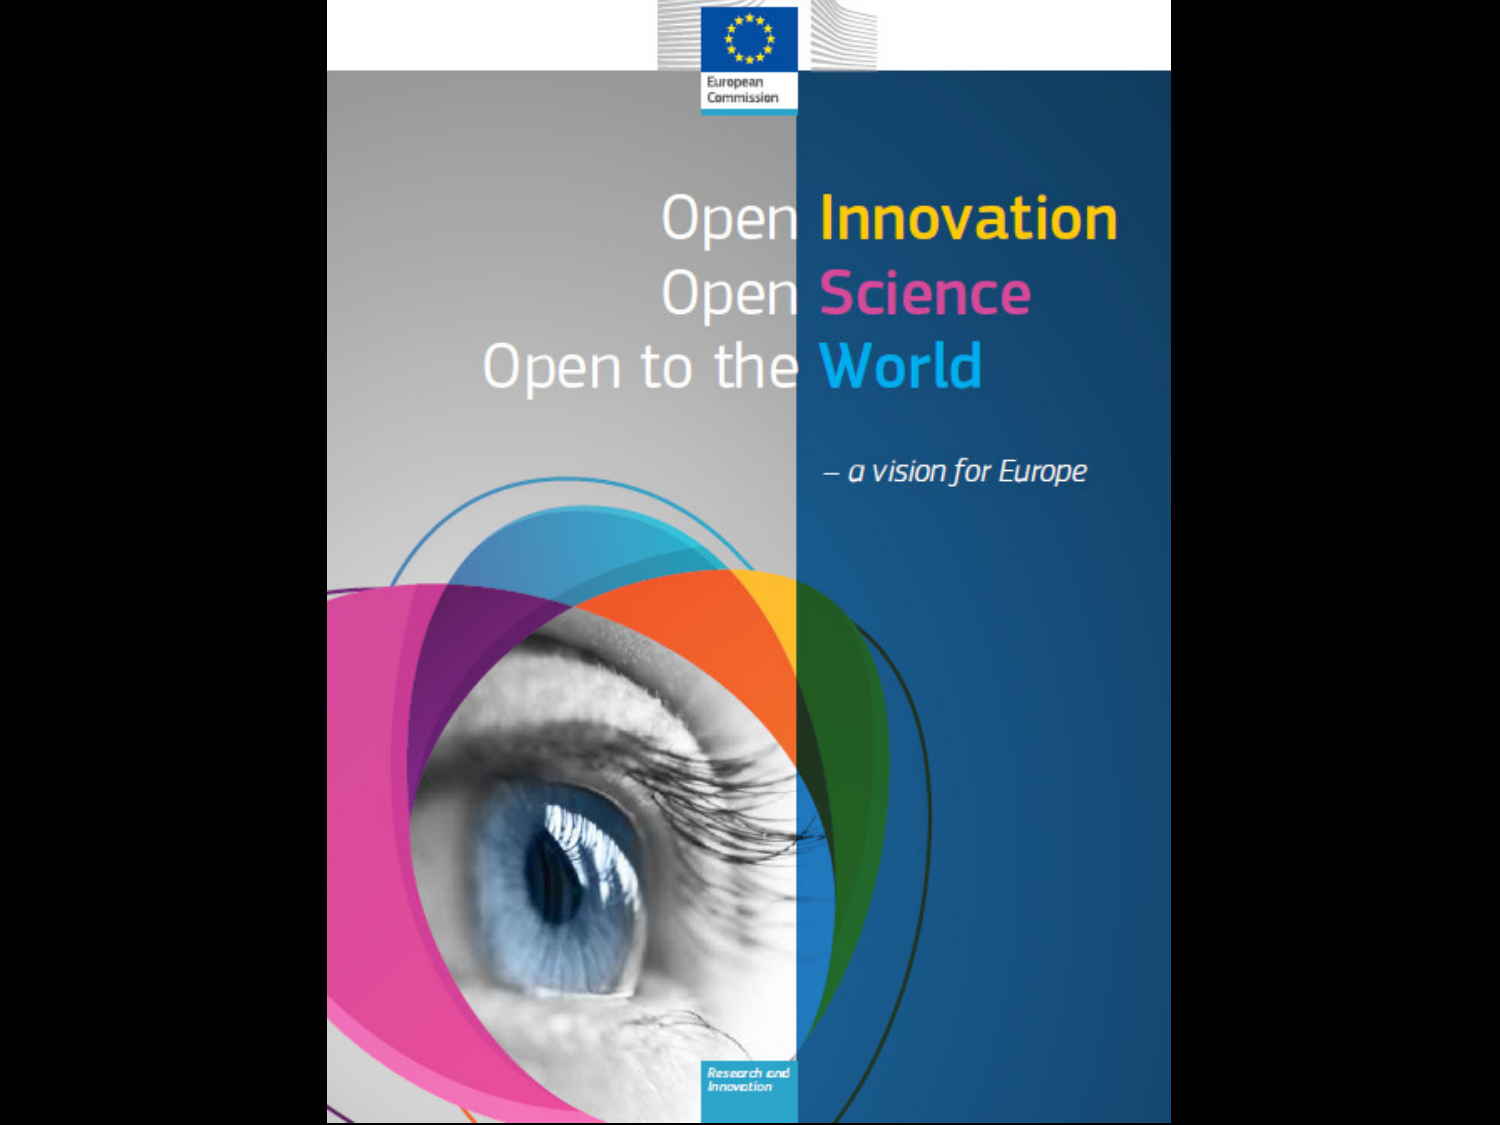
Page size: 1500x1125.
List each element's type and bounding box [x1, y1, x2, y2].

picture [327, 0, 1171, 1123]
